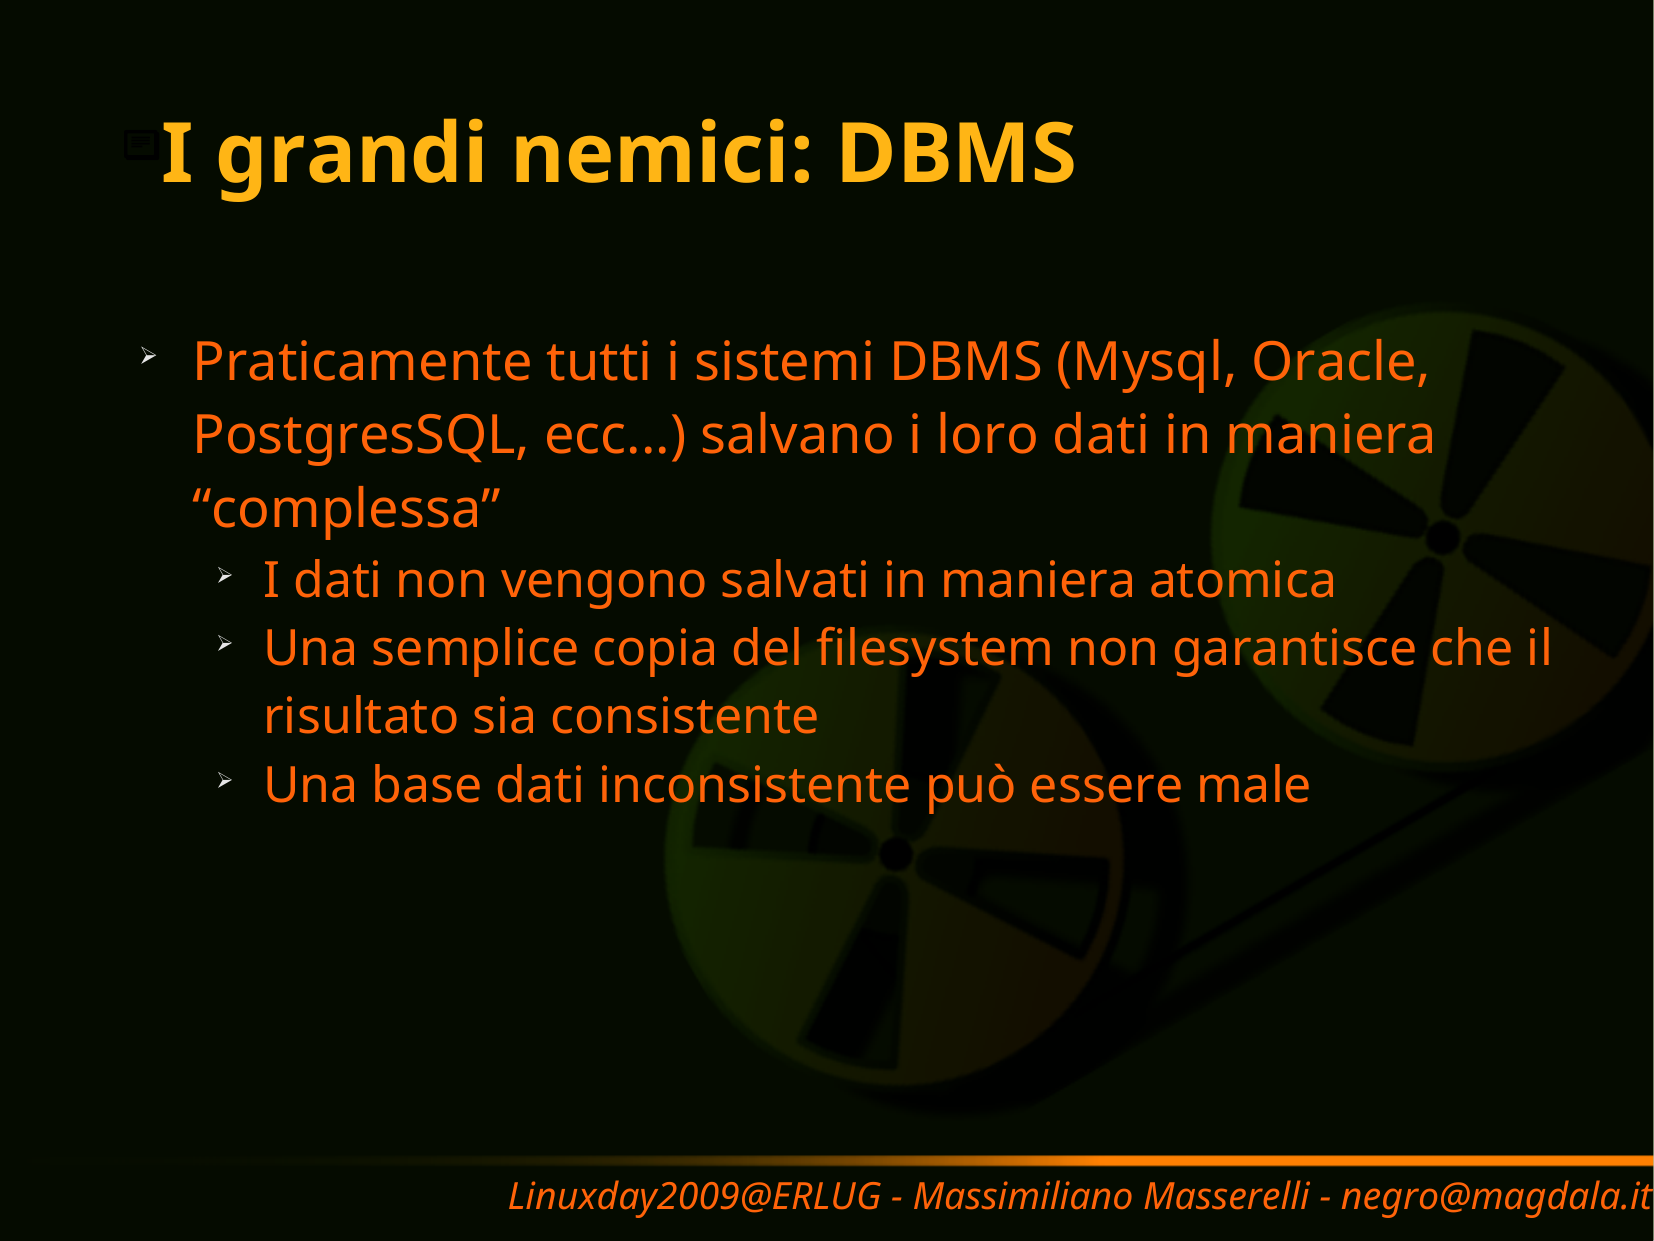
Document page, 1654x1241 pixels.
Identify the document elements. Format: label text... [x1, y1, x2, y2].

list Praticamente tutti i sistemi DBMS (Mysql, Oracle, PostgresSQL, ecc...) salvano i loro dati in maniera “complessa” I dati non vengono salvati in maniera atomica Una semplice copia del filesystem non garantisce che il risultato sia consistente Una base dati inconsistente può essere male [121, 322, 1561, 1133]
title I grandi nemici: DBMS [121, 46, 1534, 254]
